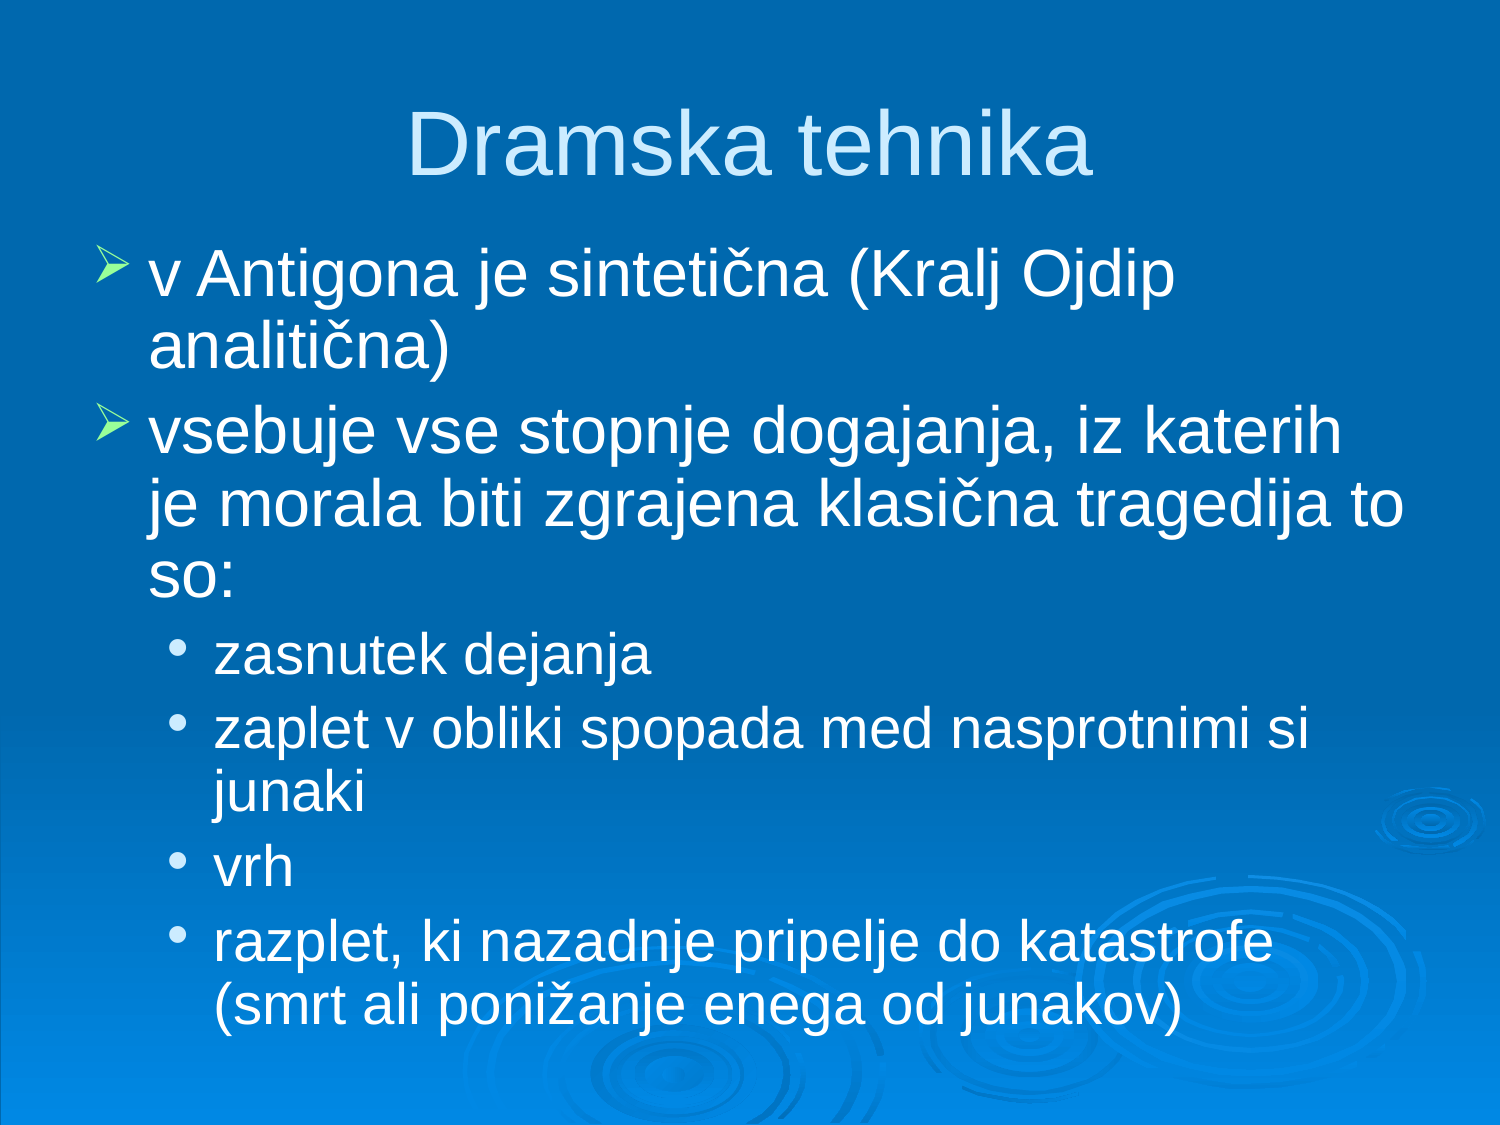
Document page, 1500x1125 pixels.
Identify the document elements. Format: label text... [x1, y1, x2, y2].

title Dramska tehnika [75, 45, 1425, 233]
list v Antigona je sintetična (Kralj Ojdip analitična) vsebuje vse stopnje dogajanja, iz katerih je morala biti zgrajena klasična tragedija to so: zasnutek dejanja zaplet v obliki spopada med nasprotnimi si junaki vrh razplet, ki nazadnje pripelje do katastrofe (smrt ali ponižanje enega od junakov) [76, 231, 1427, 1095]
